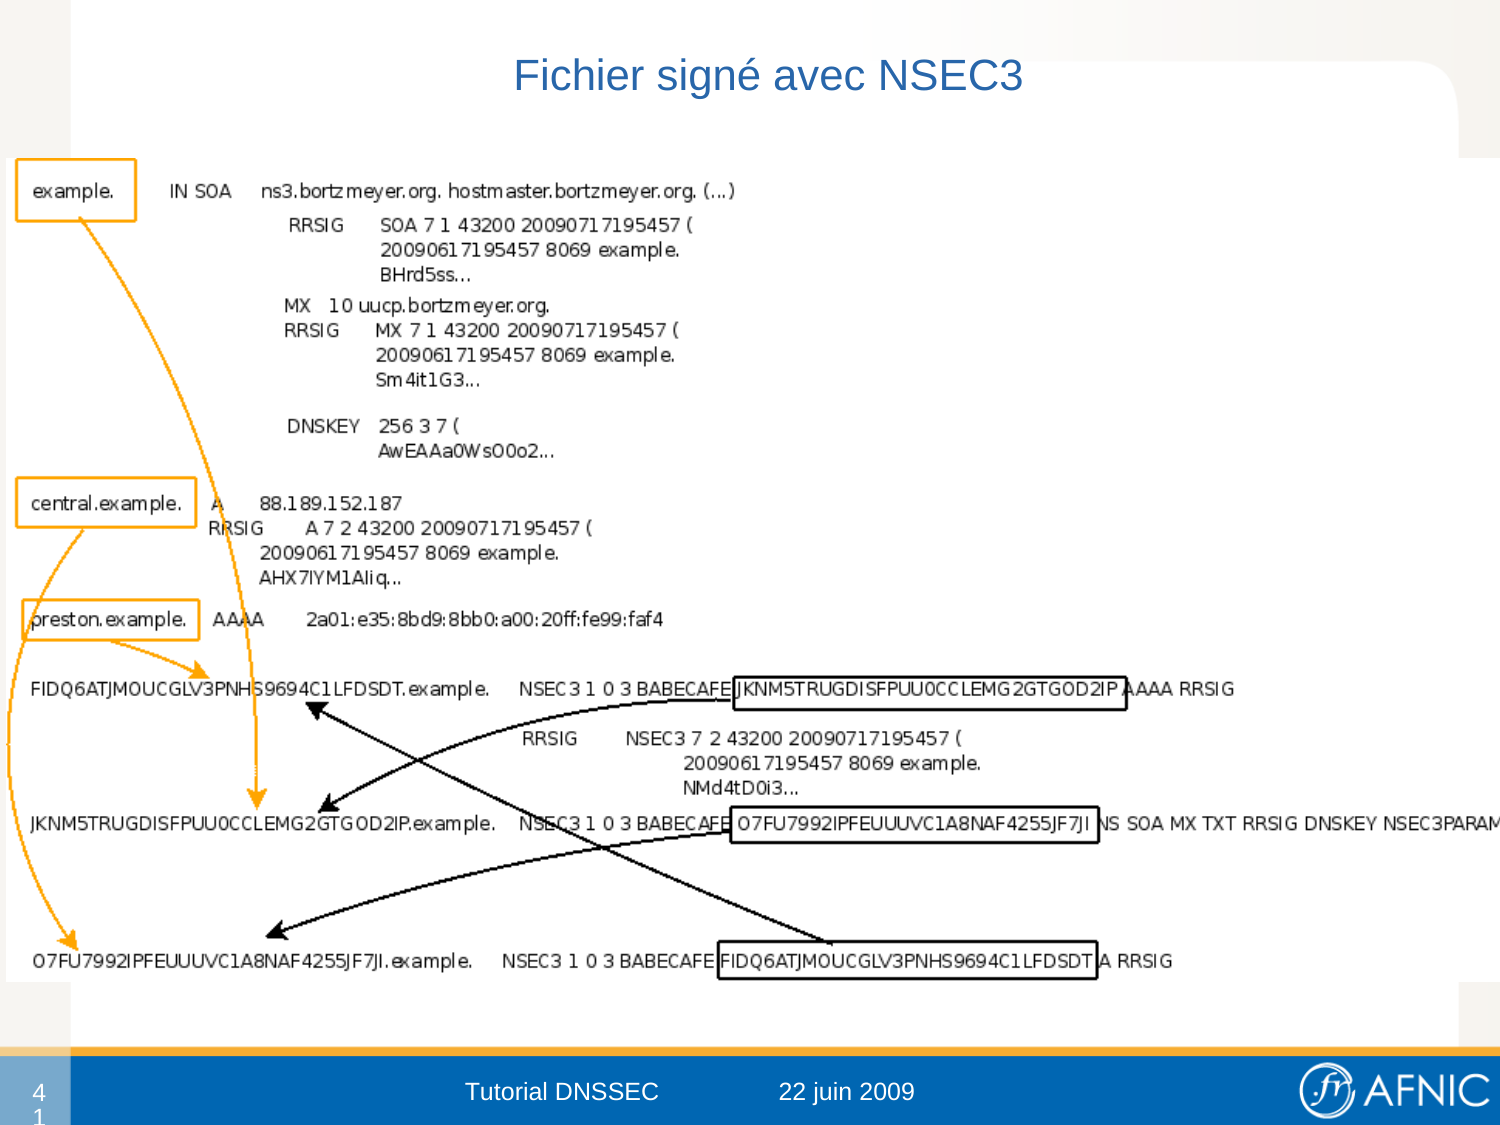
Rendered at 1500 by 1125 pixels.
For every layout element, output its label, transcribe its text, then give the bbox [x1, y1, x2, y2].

picture [0, 0, 1500, 1125]
title Fichier signé avec NSEC3 [112, 12, 1425, 138]
